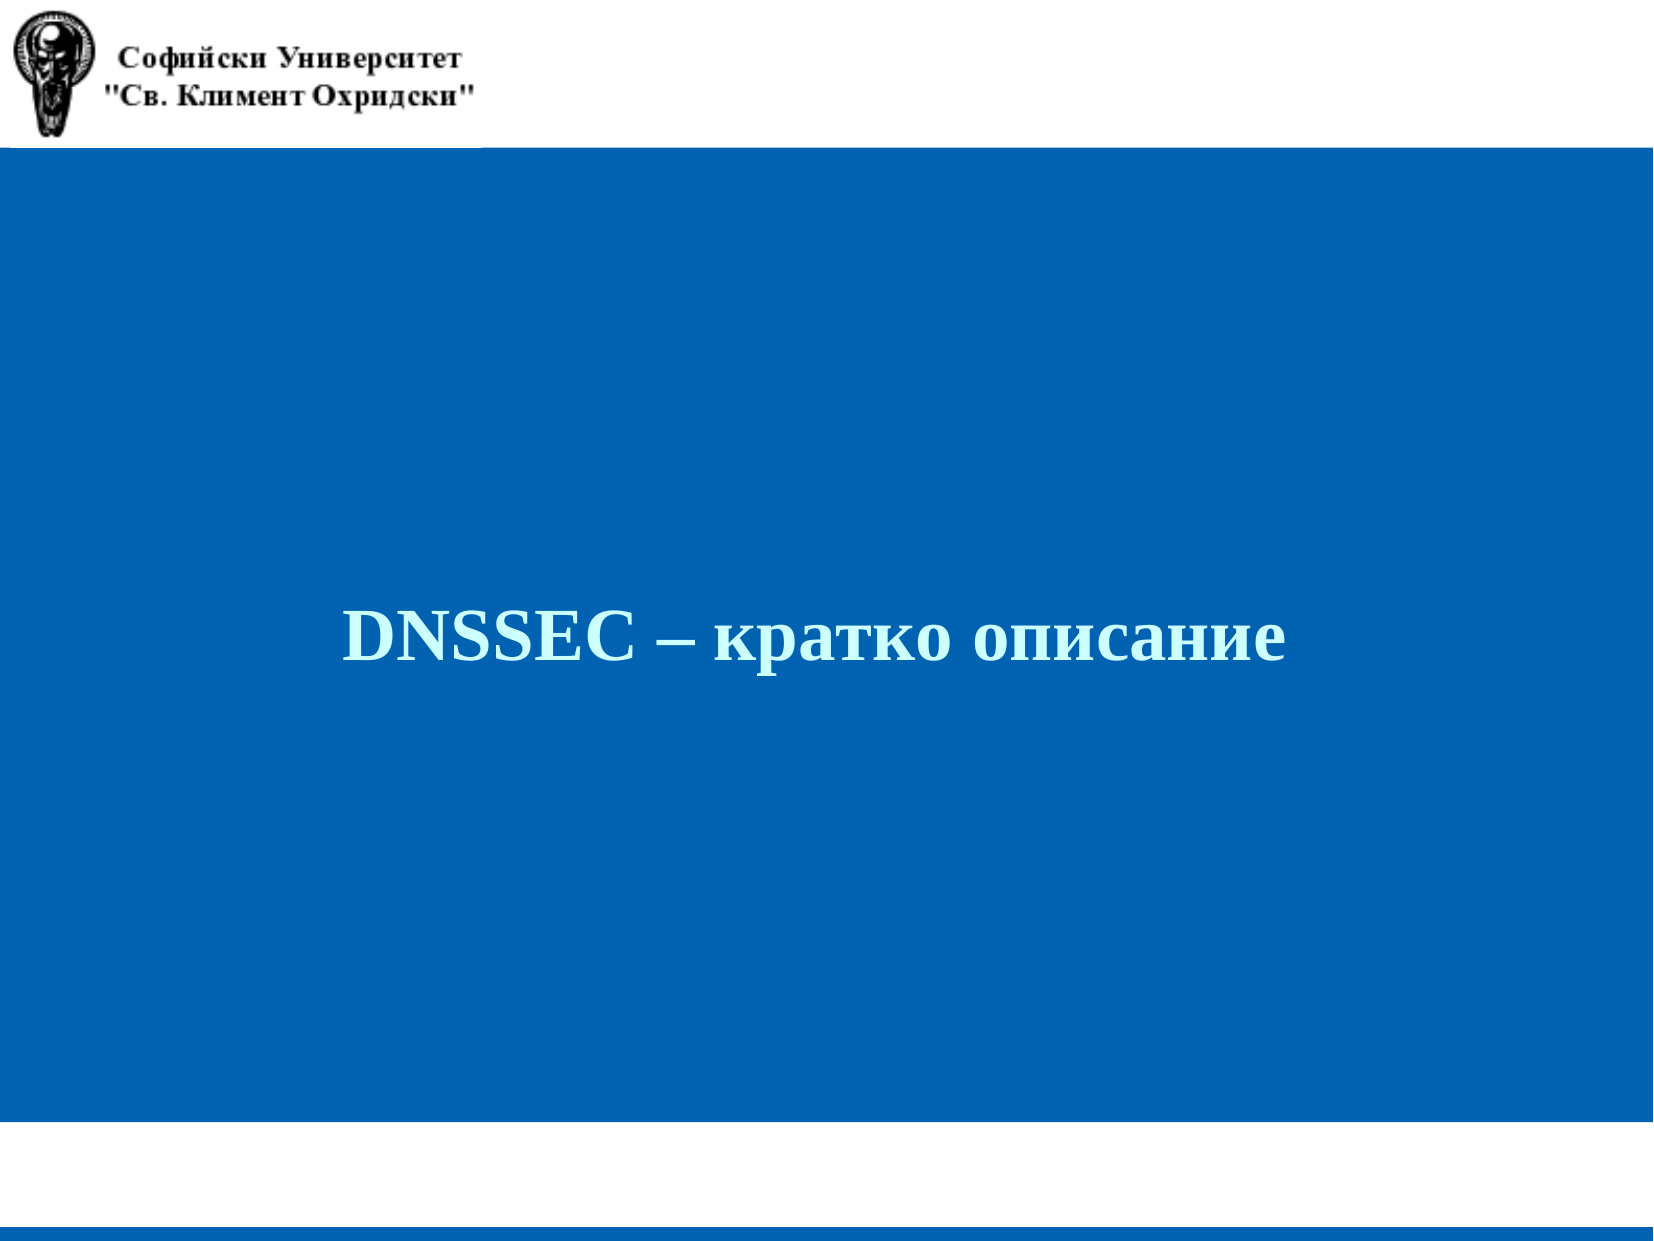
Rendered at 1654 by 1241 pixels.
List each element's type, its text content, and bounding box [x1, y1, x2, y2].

picture [10, 0, 482, 148]
text_box DNSSEC – кратко описание [0, 147, 1653, 1123]
